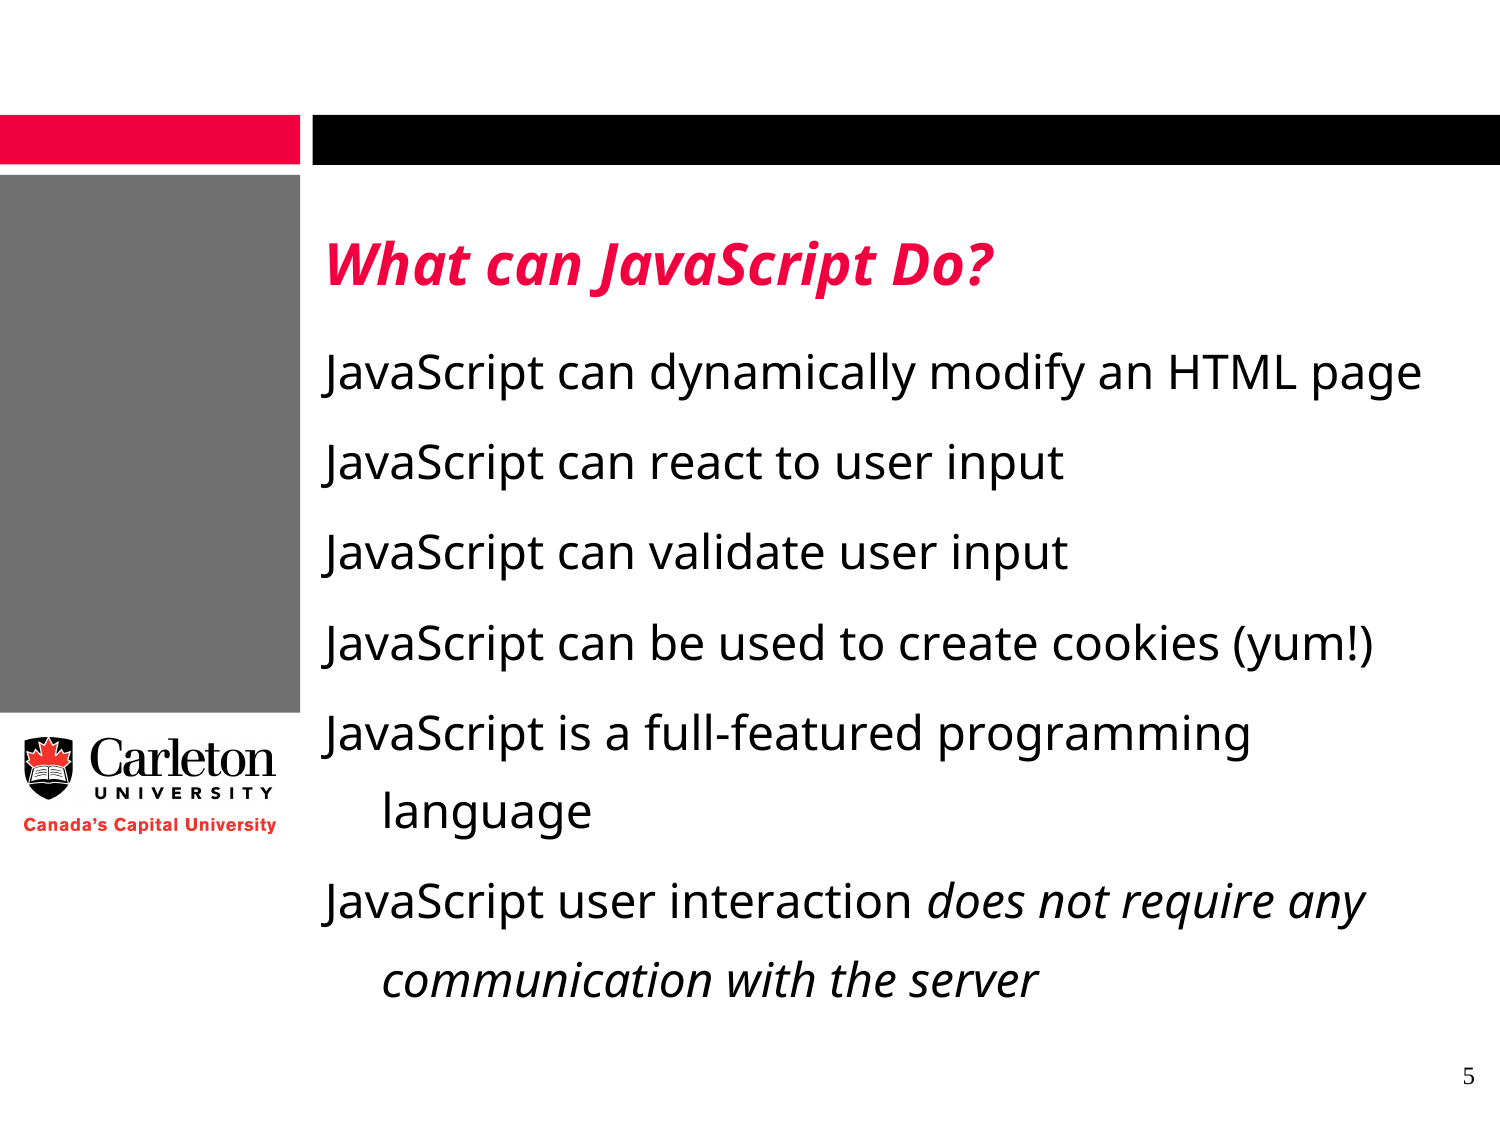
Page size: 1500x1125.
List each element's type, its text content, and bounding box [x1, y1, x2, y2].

list JavaScript can dynamically modify an HTML page JavaScript can react to user input JavaScript can validate user input JavaScript can be used to create cookies (yum!) JavaScript is a full-featured programming language JavaScript user interaction does not require any communication with the server [324, 324, 1450, 1036]
title What can JavaScript Do? [324, 194, 1450, 324]
picture [24, 737, 276, 834]
